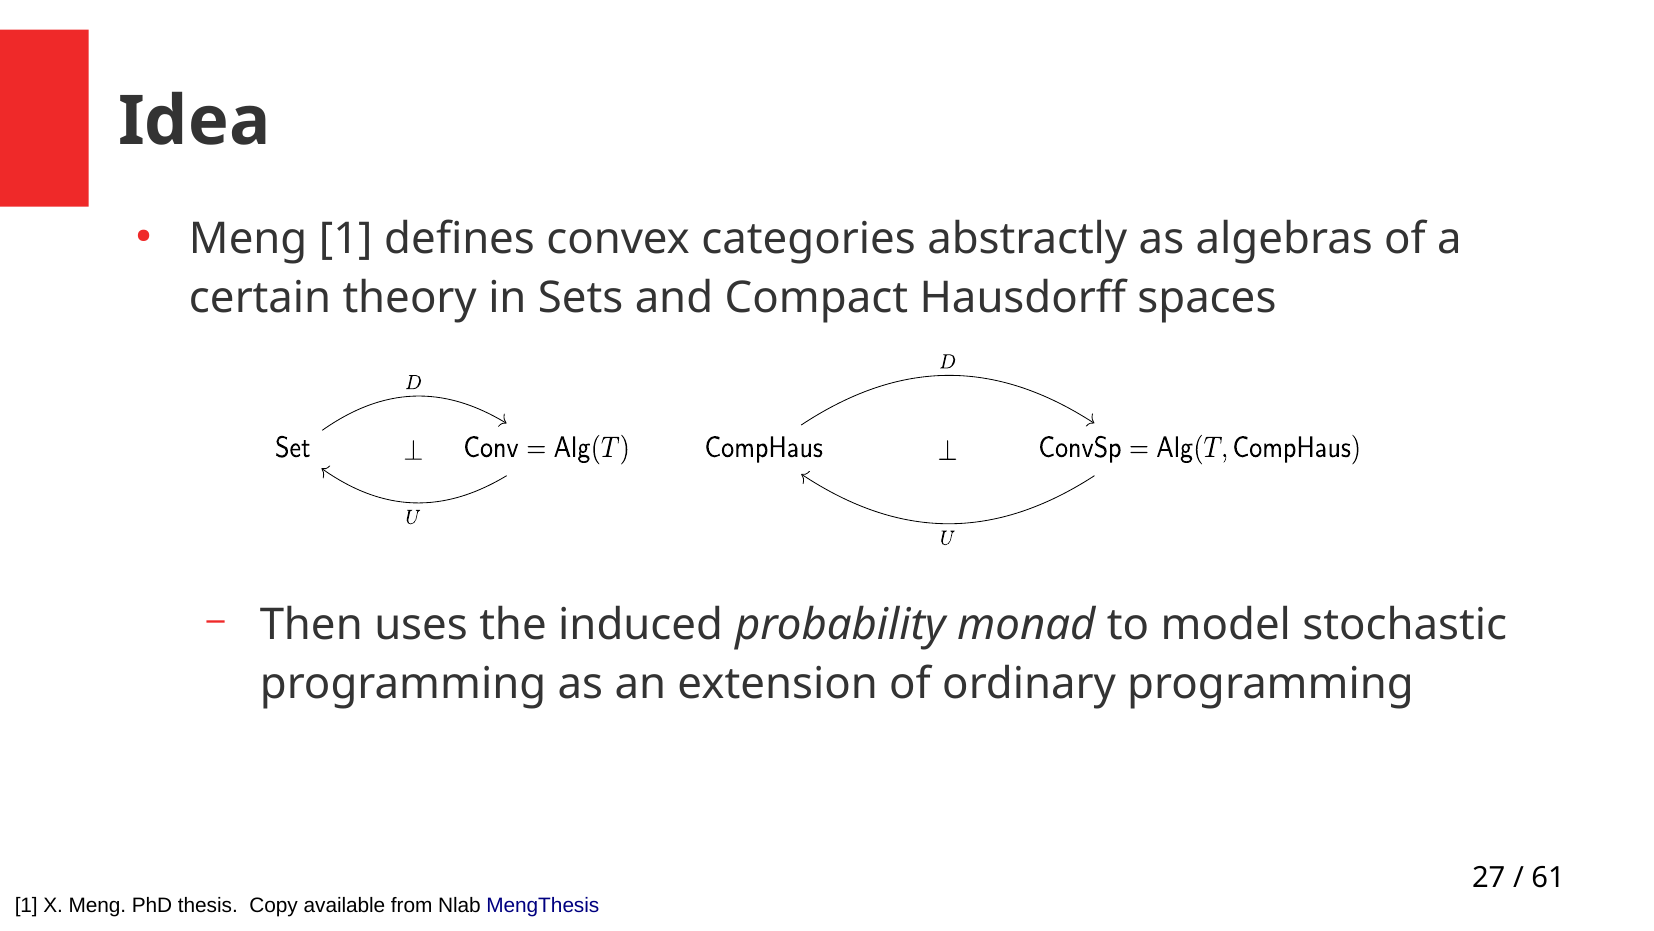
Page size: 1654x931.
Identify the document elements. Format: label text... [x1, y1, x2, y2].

text_box [276, 354, 1359, 546]
text_box [1] X. Meng. PhD thesis. Copy available from Nlab MengThesis [0, 885, 1477, 931]
title Idea [118, 29, 1595, 206]
list Meng [1] defines convex categories abstractly as algebras of a certain theory in Sets and Compact Hausdorff spaces Then uses the induced probability monad to model stochastic programming as an extension of ordinary programming [118, 206, 1595, 768]
